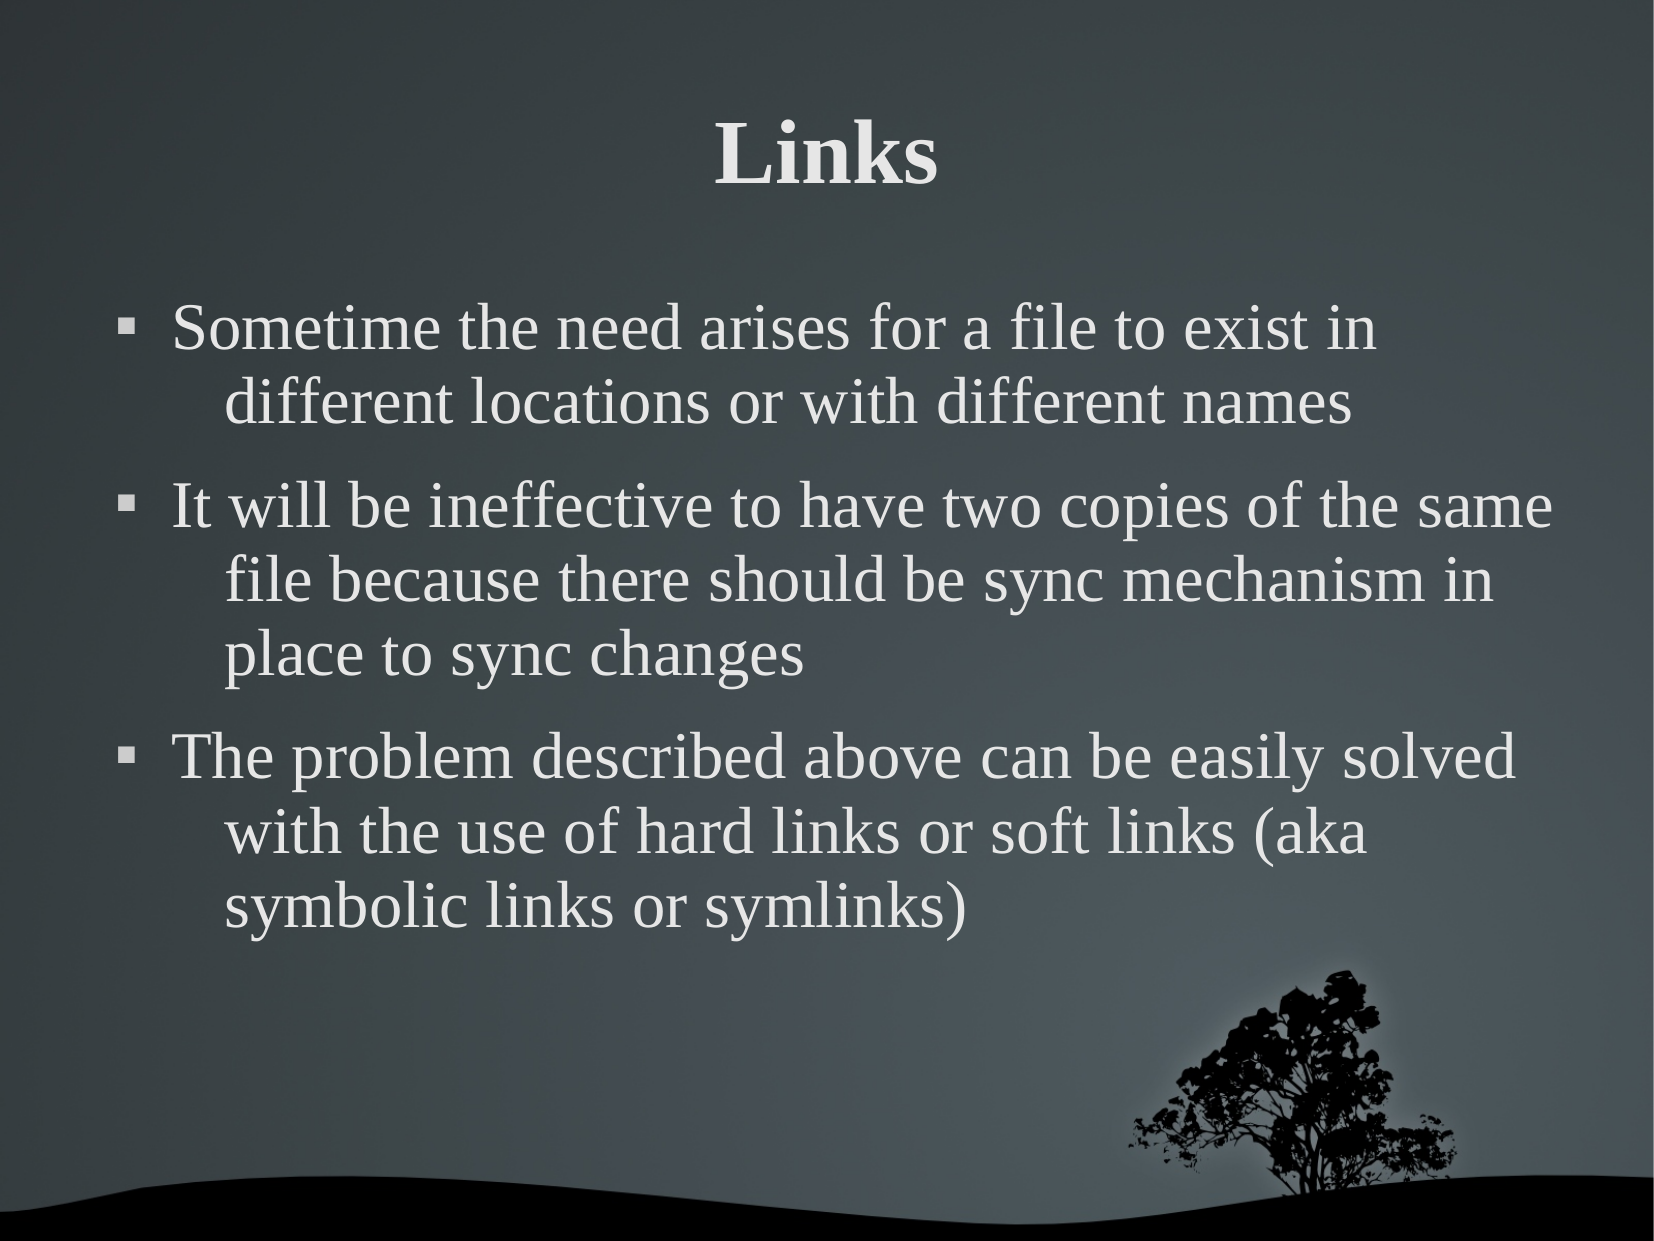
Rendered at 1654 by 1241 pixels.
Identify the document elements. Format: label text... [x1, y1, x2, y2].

title Links [82, 49, 1571, 257]
list Sometime the need arises for a file to exist in different locations or with different names It will be ineffective to have two copies of the same file because there should be sync mechanism in place to sync changes The problem described above can be easily solved with the use of hard links or soft links (aka symbolic links or symlinks) [82, 290, 1571, 1109]
picture [0, 0, 1654, 1241]
